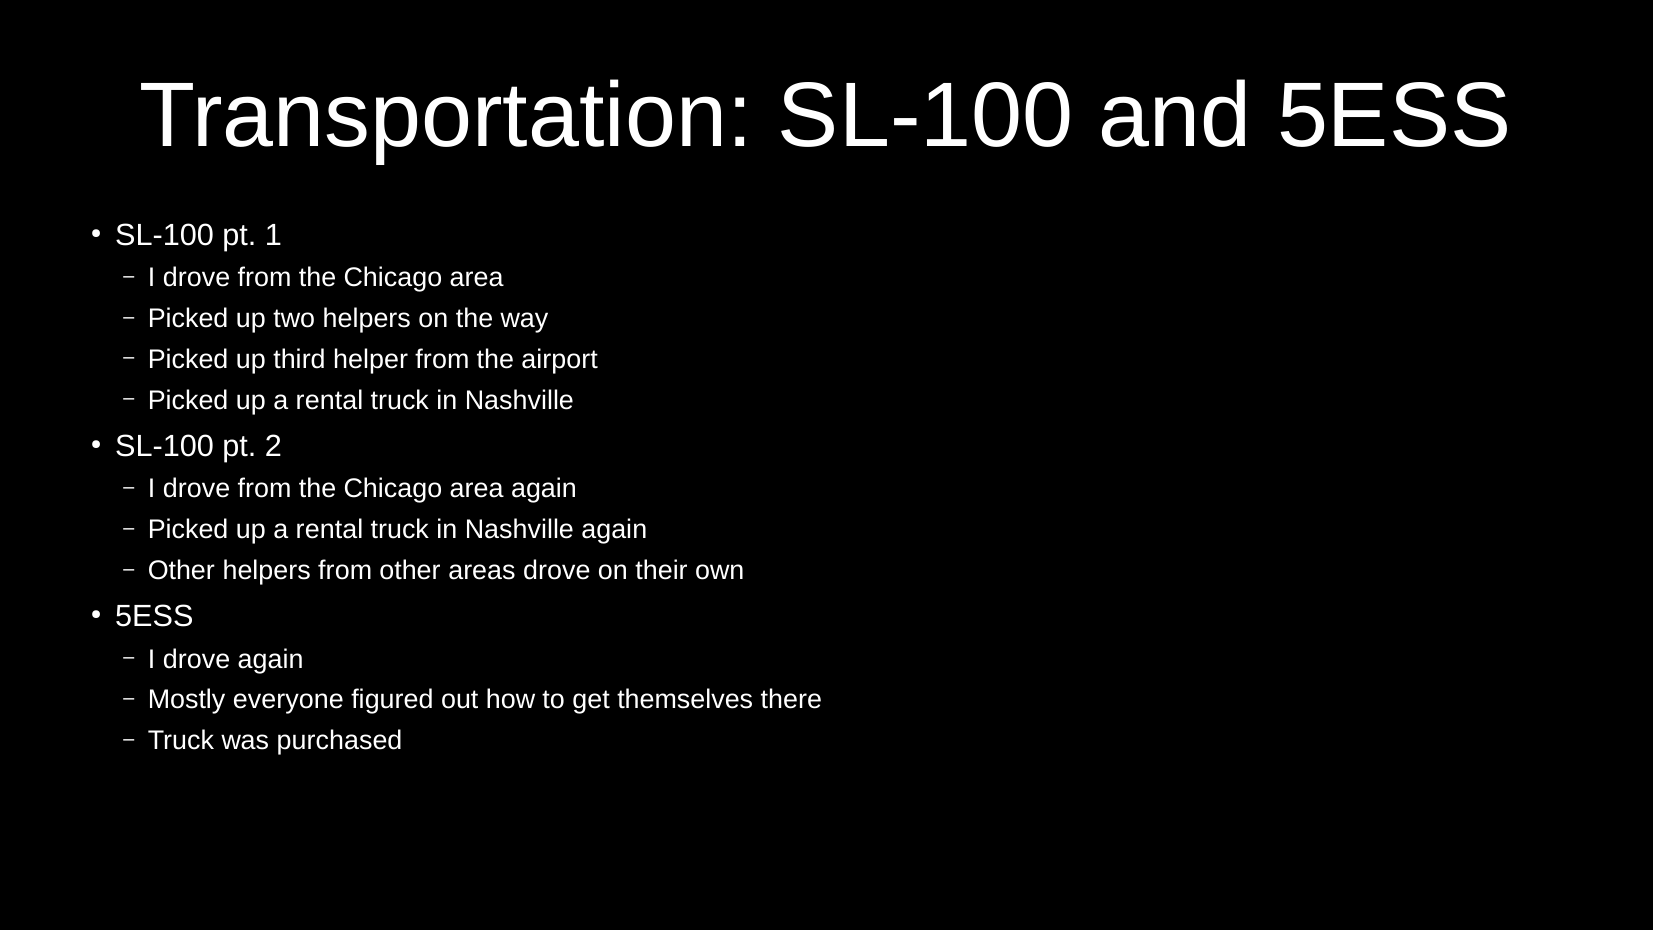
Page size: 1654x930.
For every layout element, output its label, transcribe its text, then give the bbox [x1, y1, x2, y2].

list SL-100 pt. 1 I drove from the Chicago area Picked up two helpers on the way Picked up third helper from the airport Picked up a rental truck in Nashville SL-100 pt. 2 I drove from the Chicago area again Picked up a rental truck in Nashville again Other helpers from other areas drove on their own 5ESS I drove again Mostly everyone figured out how to get themselves there Truck was purchased [82, 217, 1571, 757]
title Transportation: SL-100 and 5ESS [82, 37, 1571, 193]
